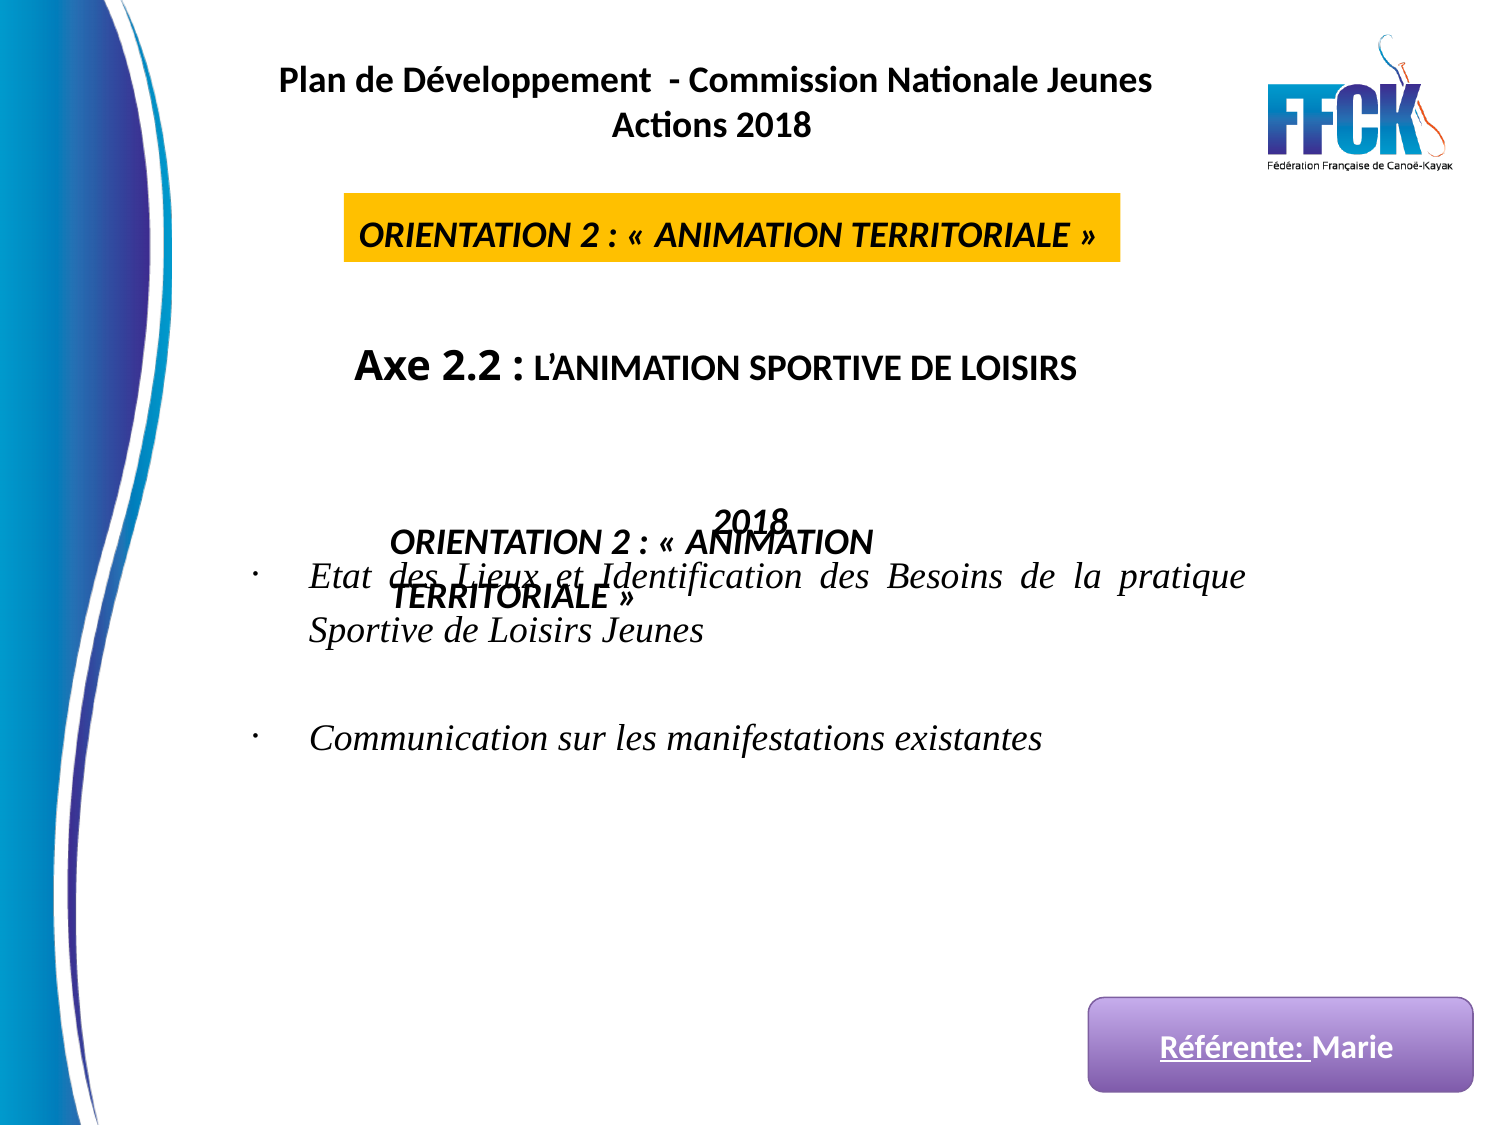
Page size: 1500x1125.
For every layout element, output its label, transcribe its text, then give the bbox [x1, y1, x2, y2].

picture [1256, 27, 1464, 178]
text_box Plan de Développement - Commission Nationale Jeunes Actions 2018 [200, 47, 1232, 153]
text_box Axe 2.2 : L’ANIMATION SPORTIVE DE LOISIRS [339, 324, 1093, 397]
text_box Référente: Marie [1088, 997, 1474, 1092]
text_box ORIENTATION 2 : « ANIMATION TERRITORIALE » [343, 193, 1121, 262]
picture [54, 0, 172, 1125]
text_box 2018 Etat des Lieux et Identification des Besoins de la pratique Sportive de Loisirs Jeunes Communication sur les manifestations existantes [237, 480, 1263, 766]
